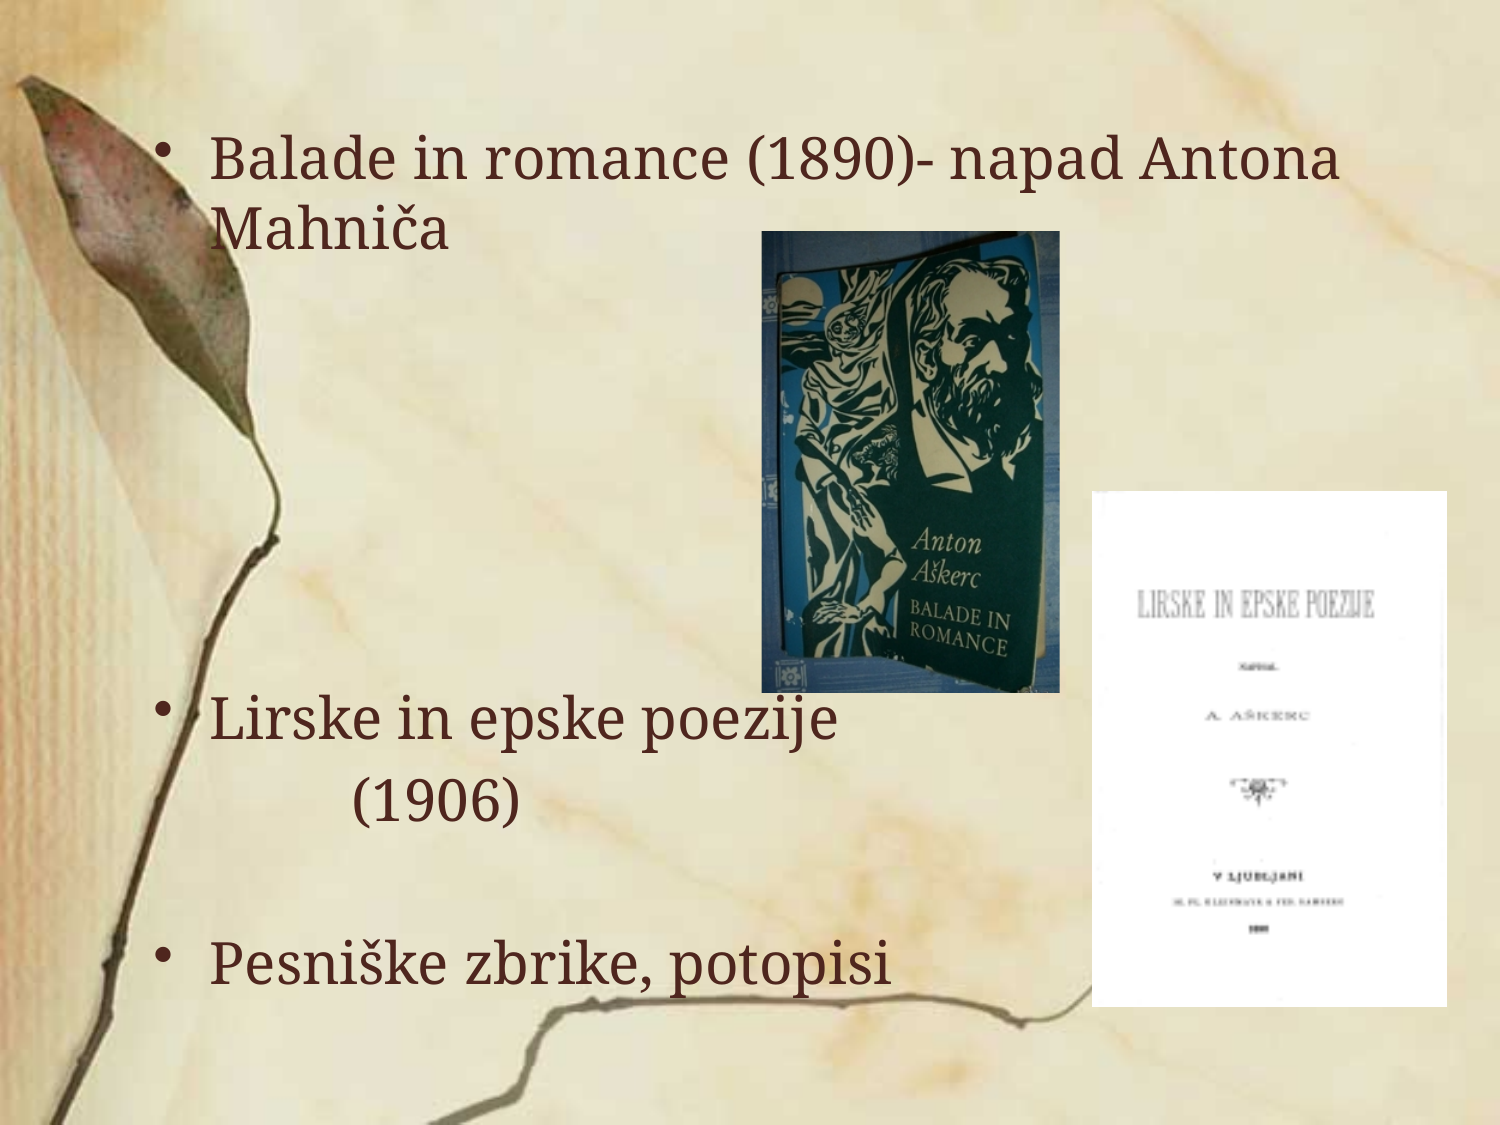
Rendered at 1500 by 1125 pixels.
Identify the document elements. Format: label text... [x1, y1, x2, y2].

picture [0, 0, 1500, 1125]
picture [761, 231, 1060, 693]
picture [1092, 491, 1447, 1008]
list Balade in romance (1890)- napad Antona Mahniča Lirske in epske poezije (1906) Pesniške zbrike, potopisi [138, 113, 1500, 1071]
